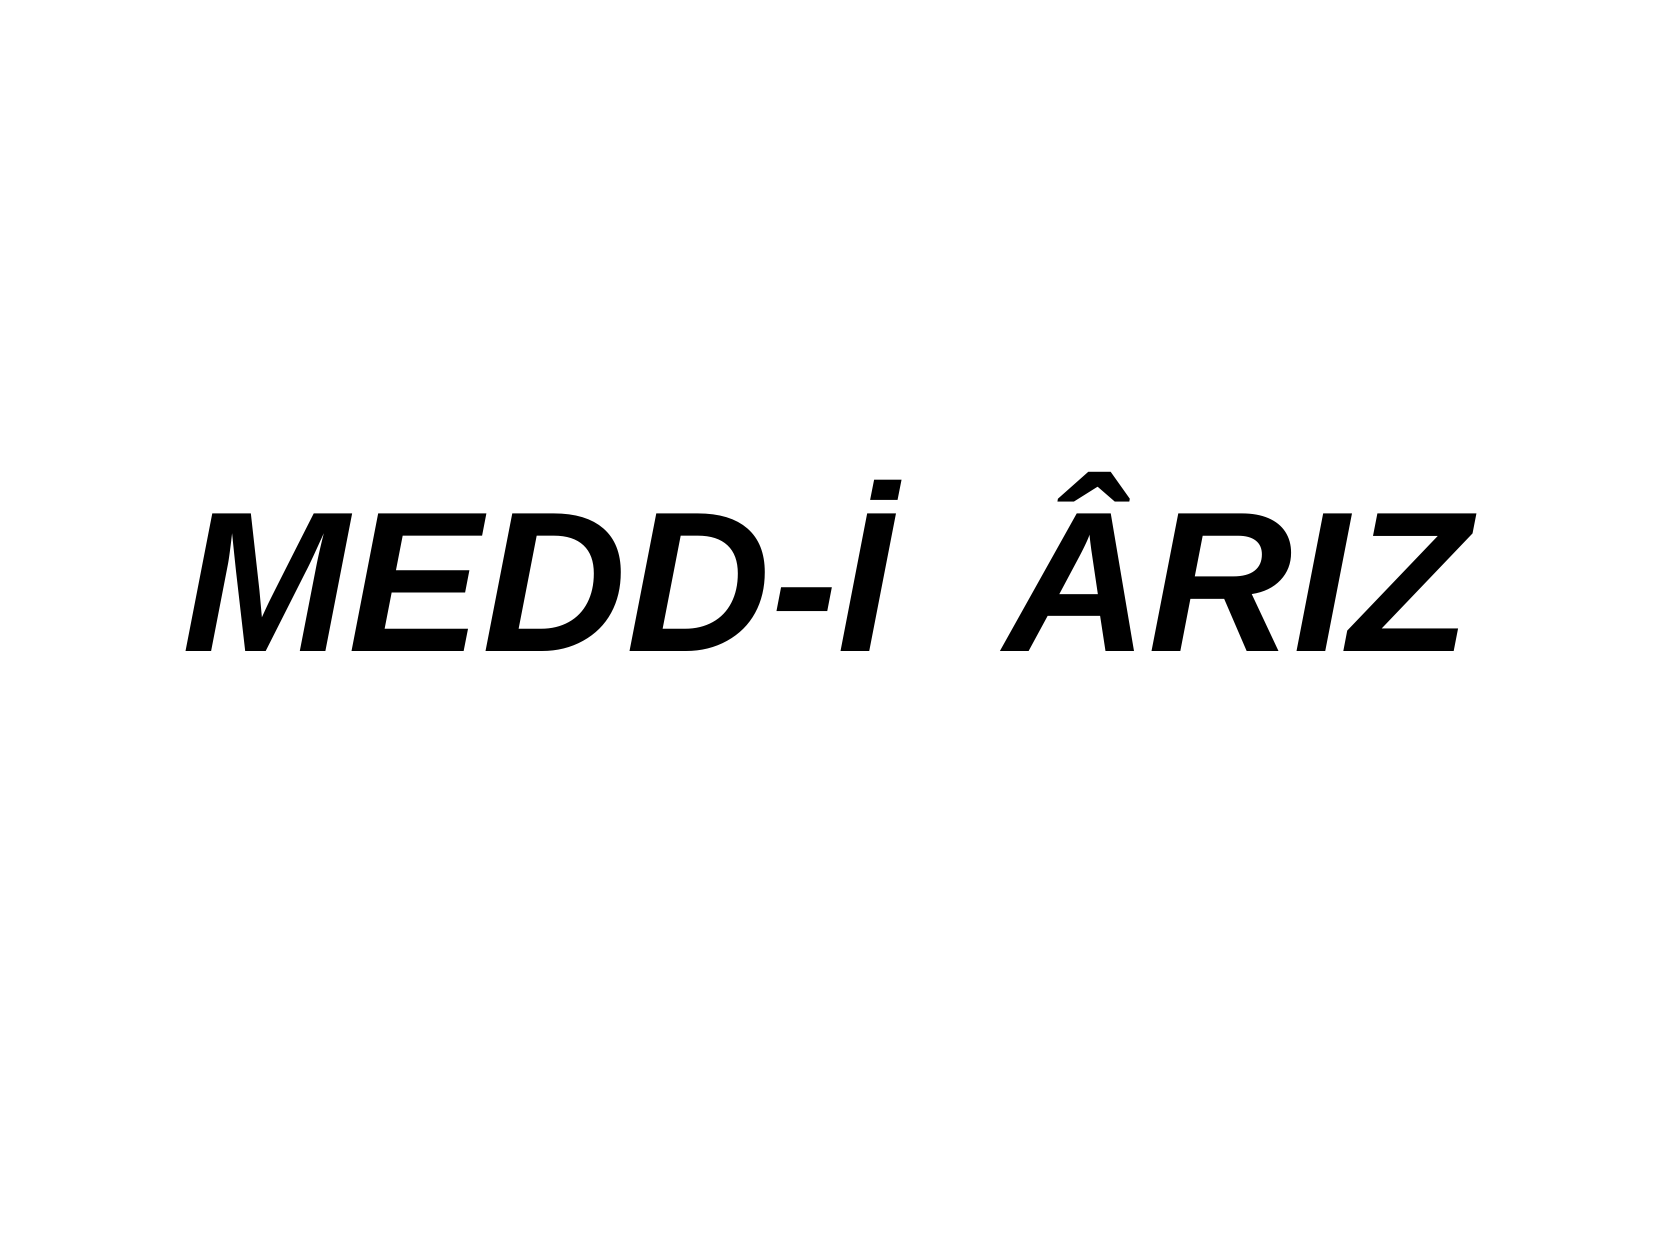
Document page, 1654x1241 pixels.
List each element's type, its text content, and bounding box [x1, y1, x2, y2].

subtitle MEDD-İ ÂRIZ [82, 449, 1571, 693]
